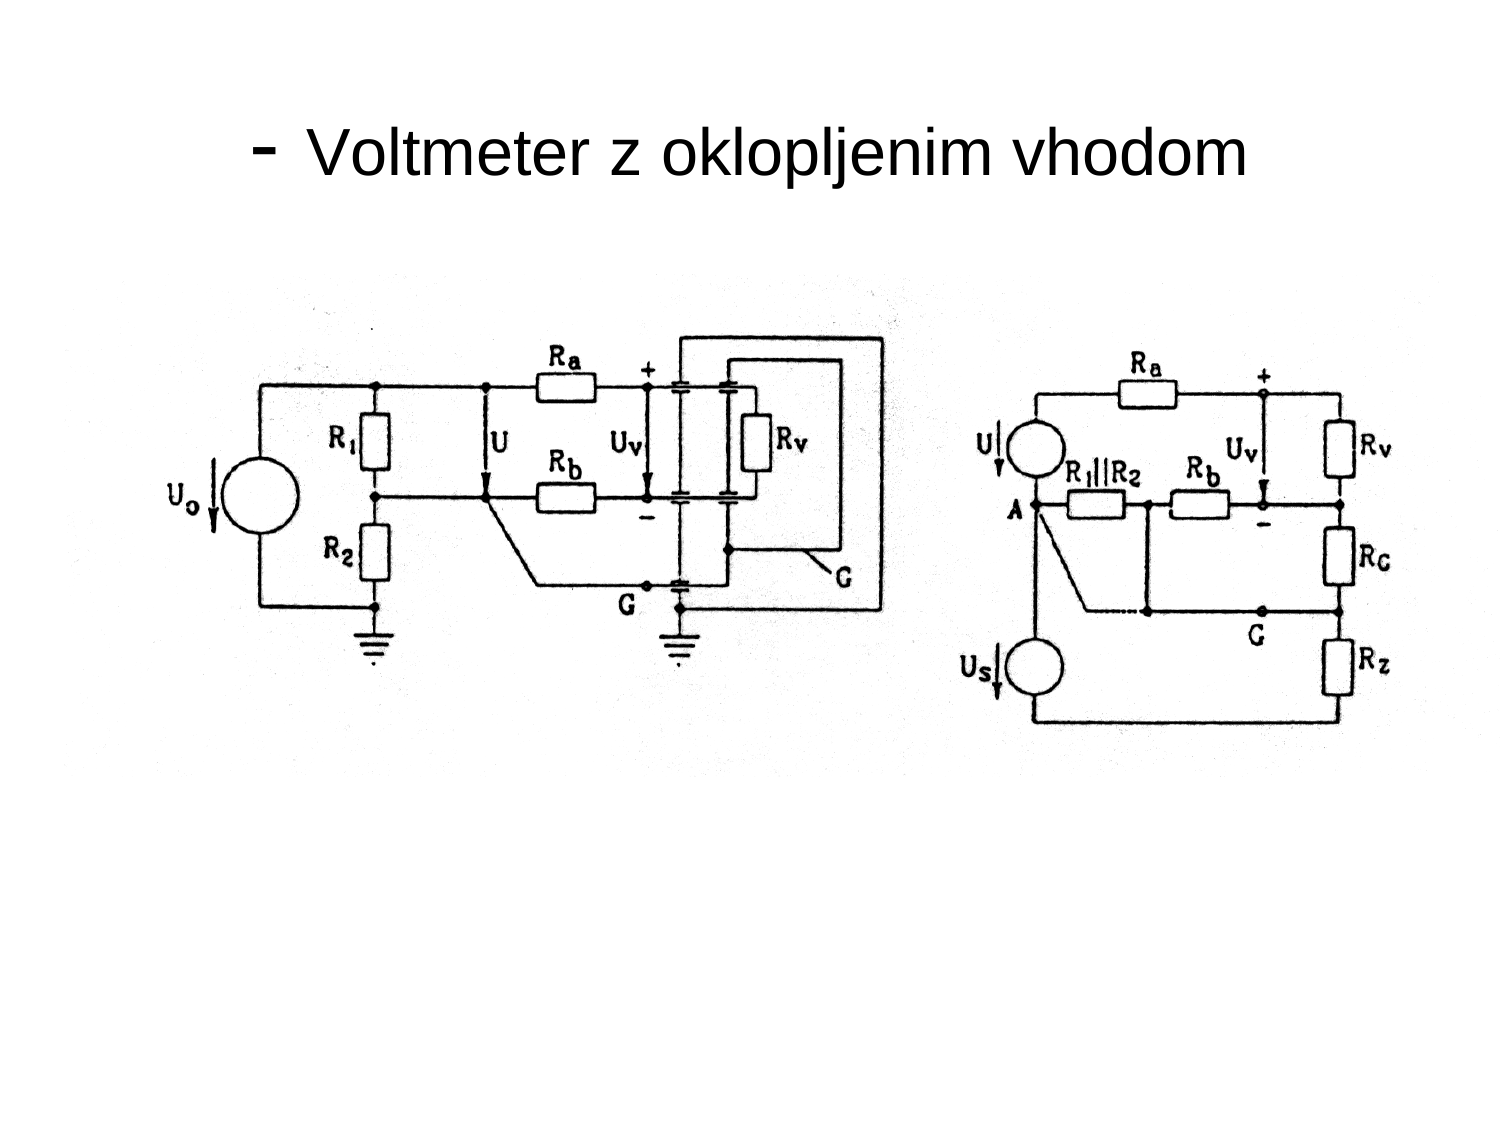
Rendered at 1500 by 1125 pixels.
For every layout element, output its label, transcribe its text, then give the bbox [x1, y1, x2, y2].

picture [64, 274, 1500, 777]
title - Voltmeter z oklopljenim vhodom [75, 45, 1426, 233]
